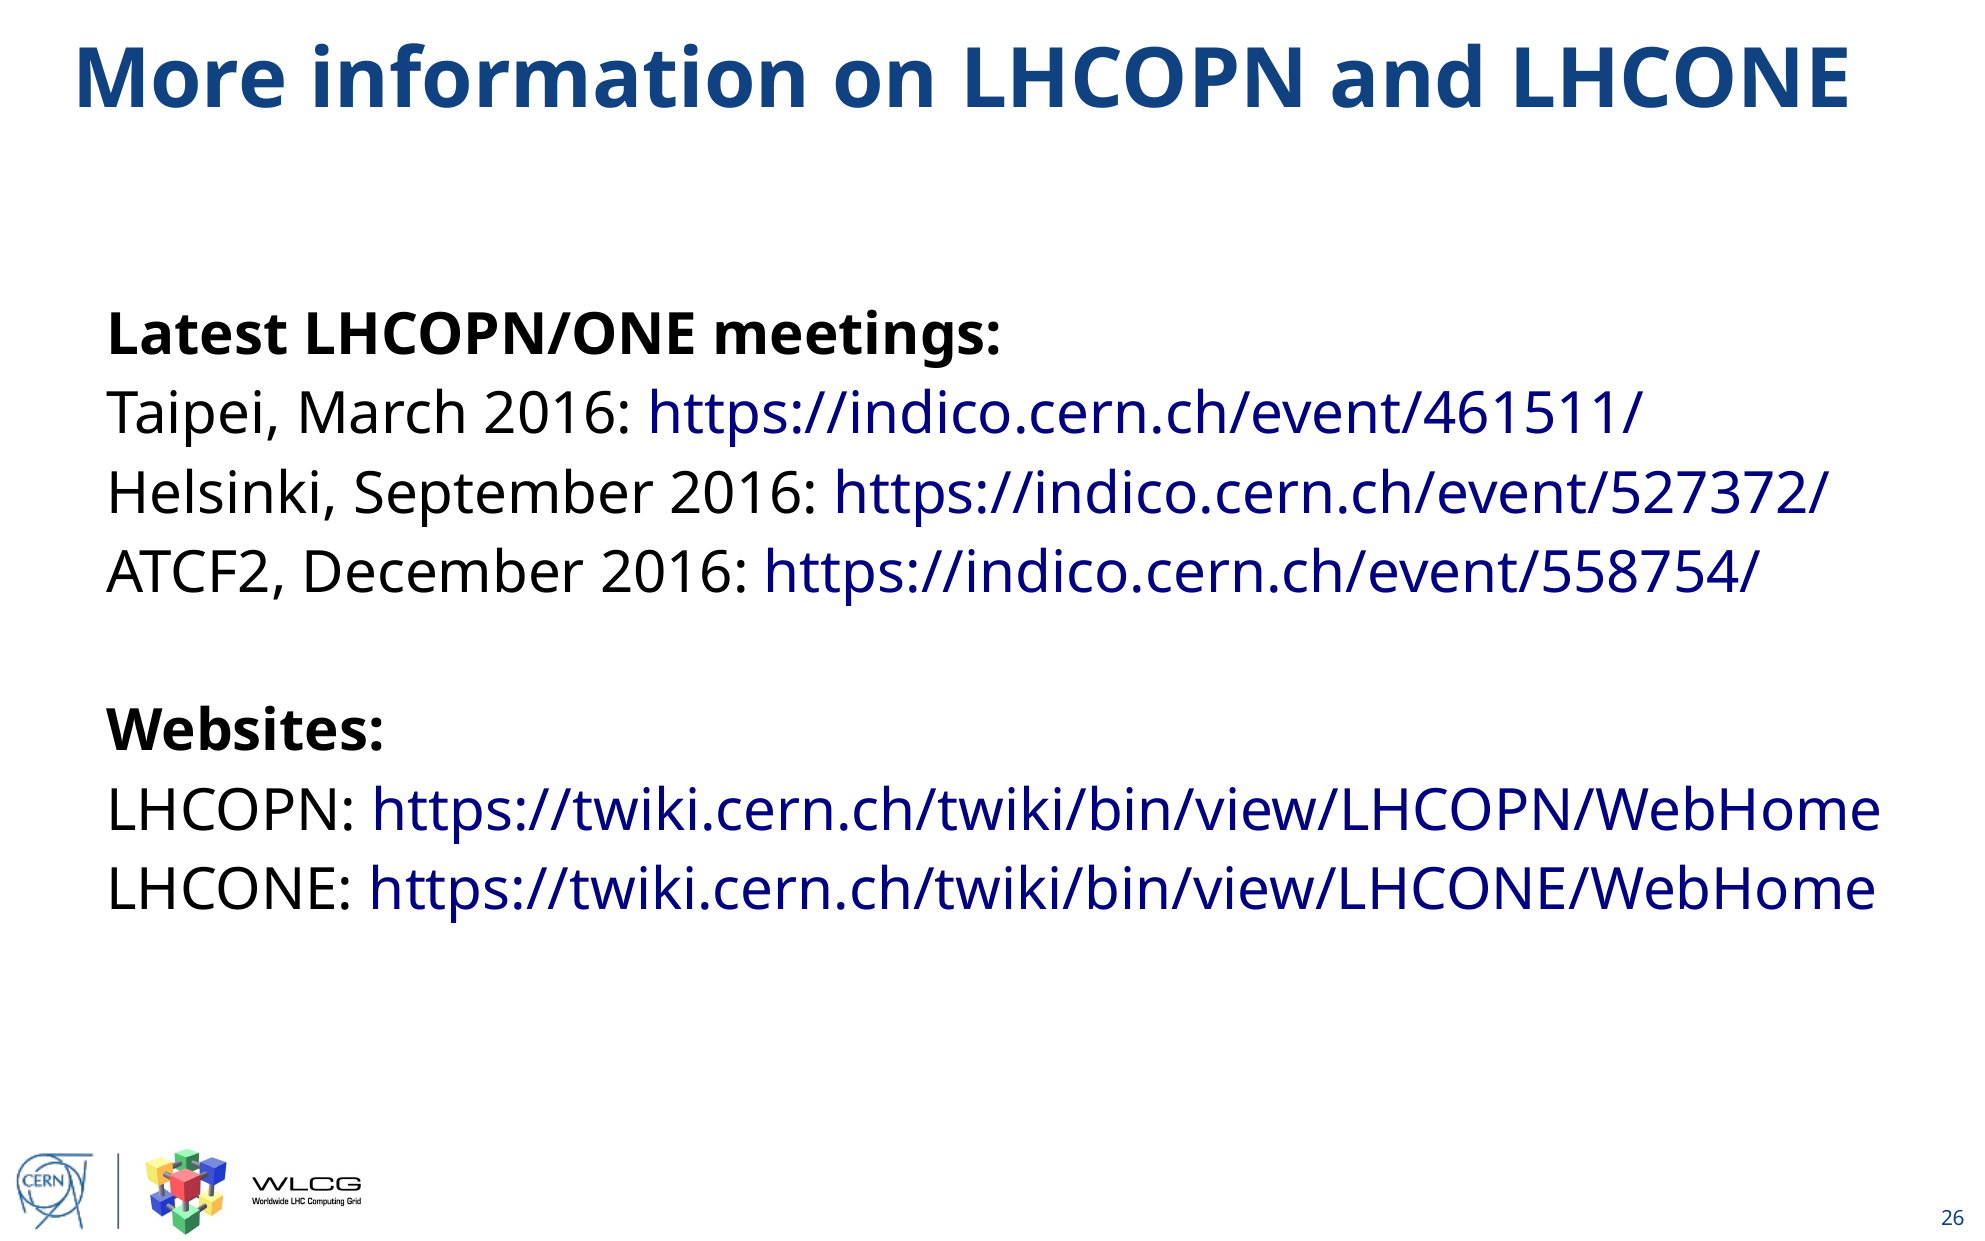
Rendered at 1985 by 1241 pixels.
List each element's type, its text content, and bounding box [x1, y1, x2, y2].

title More information on LHCOPN and LHCONE [72, 0, 1876, 176]
picture [16, 1188, 64, 1236]
text_box Latest LHCOPN/ONE meetings: Taipei, March 2016: https://indico.cern.ch/event/461511/ Helsinki, September 2016: https://indico.cern.ch/event/527372/ ATCF2, December 2016: https://indico.cern.ch/event/558754/ Websites: LHCOPN: https://twiki.cern.ch/twiki/bin/view/LHCOPN/WebHome LHCONE: https://twiki.cern.ch/twiki/bin/view/LHCONE/WebHome [91, 285, 1970, 1111]
picture [38, 1207, 55, 1215]
picture [19, 1188, 64, 1207]
picture [51, 1200, 64, 1215]
picture [138, 1142, 377, 1241]
